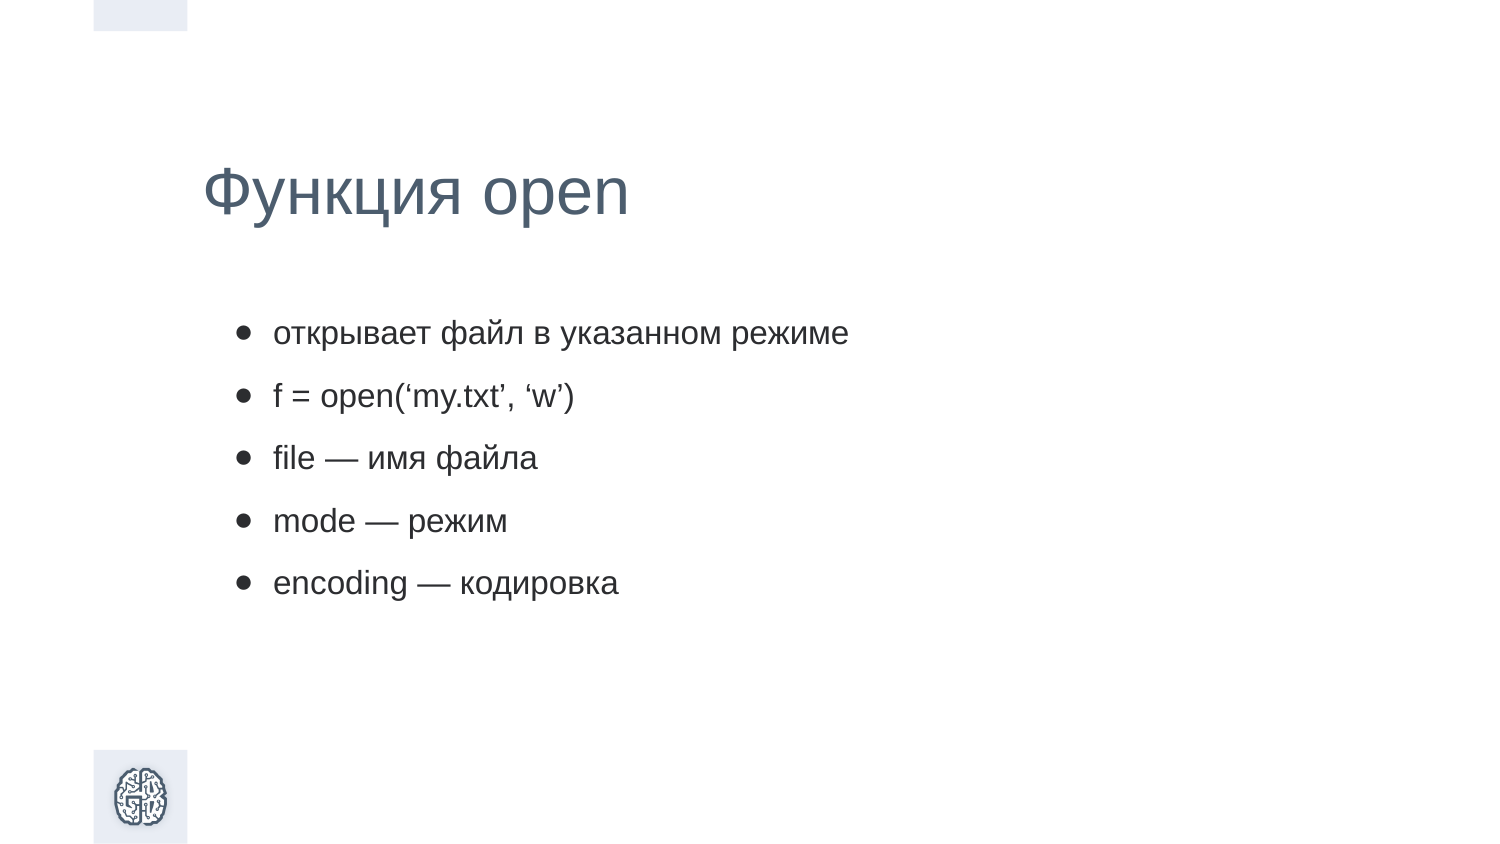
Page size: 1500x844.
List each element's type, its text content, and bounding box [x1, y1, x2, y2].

text_box encoding — кодировка [187, 534, 1312, 608]
text_box открывает файл в указанном режиме [187, 284, 1312, 358]
text_box f = open(‘my.txt’, ‘w’) [187, 358, 1312, 409]
text_box Функция open [187, 93, 1312, 282]
picture [106, 760, 175, 834]
text_box mode — режим [187, 472, 1312, 534]
text_box file — имя файла [187, 409, 1312, 472]
